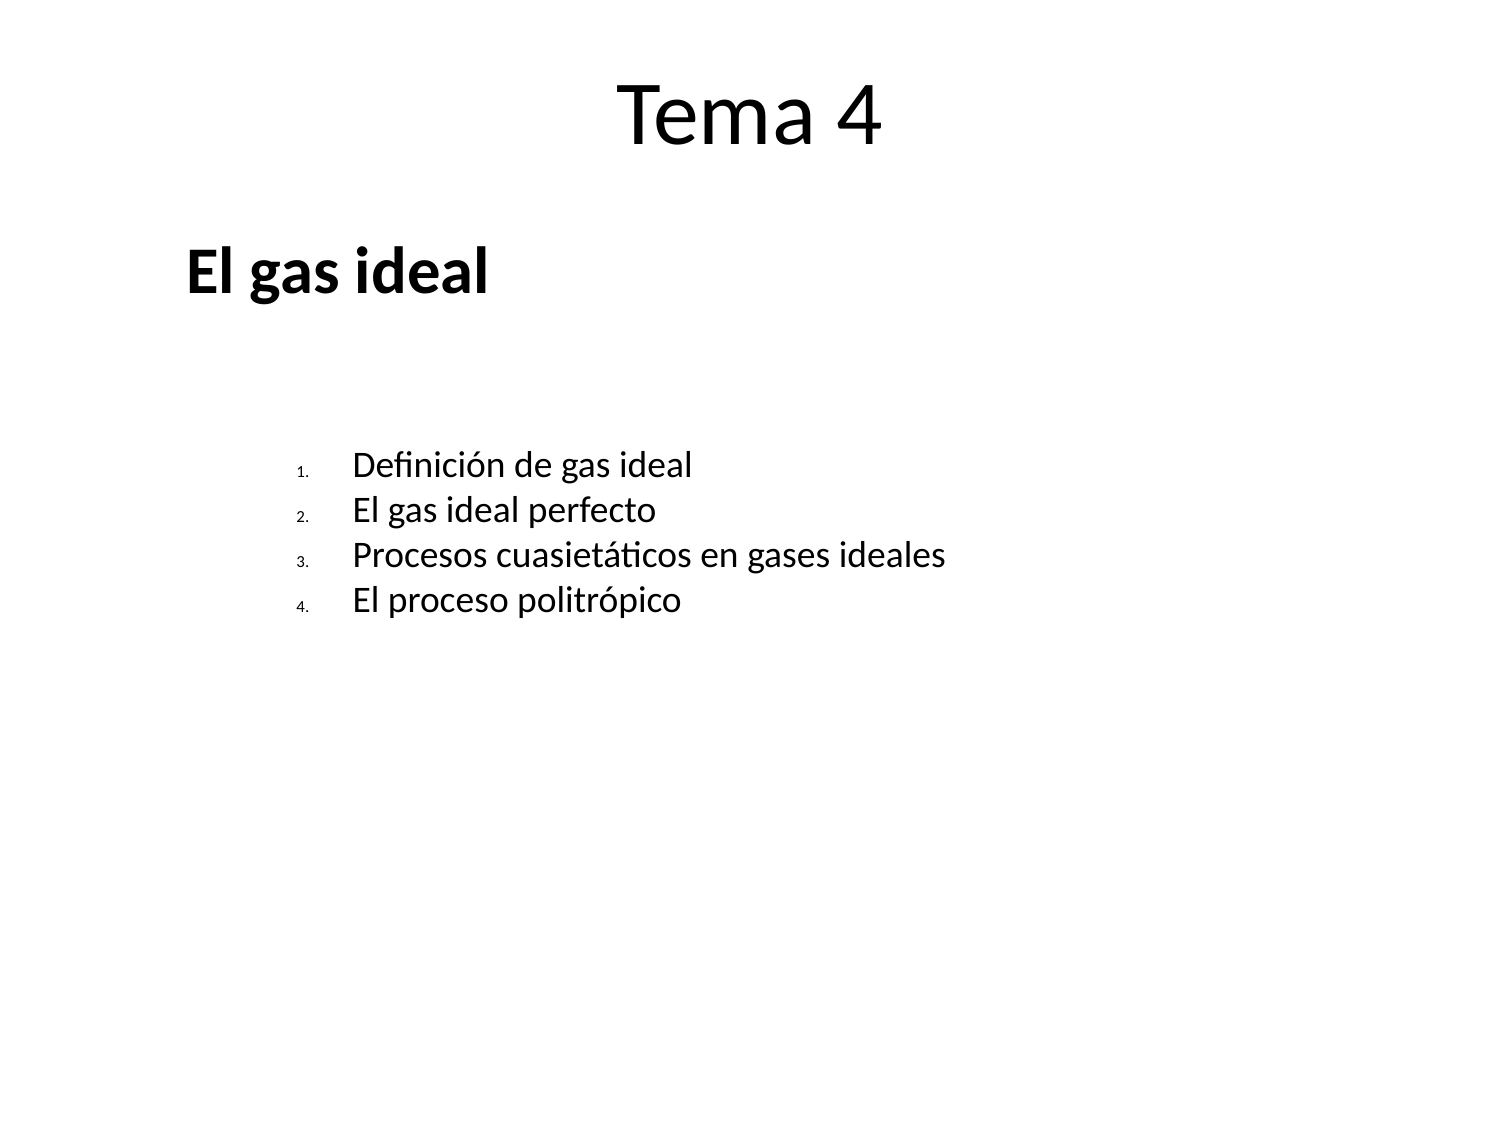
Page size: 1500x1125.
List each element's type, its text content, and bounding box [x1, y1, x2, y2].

title Tema 4 [75, 45, 1425, 233]
list El gas ideal [171, 219, 1376, 350]
text_box Definición de gas ideal El gas ideal perfecto Procesos cuasietáticos en gases ideales El proceso politrópico [281, 432, 962, 628]
